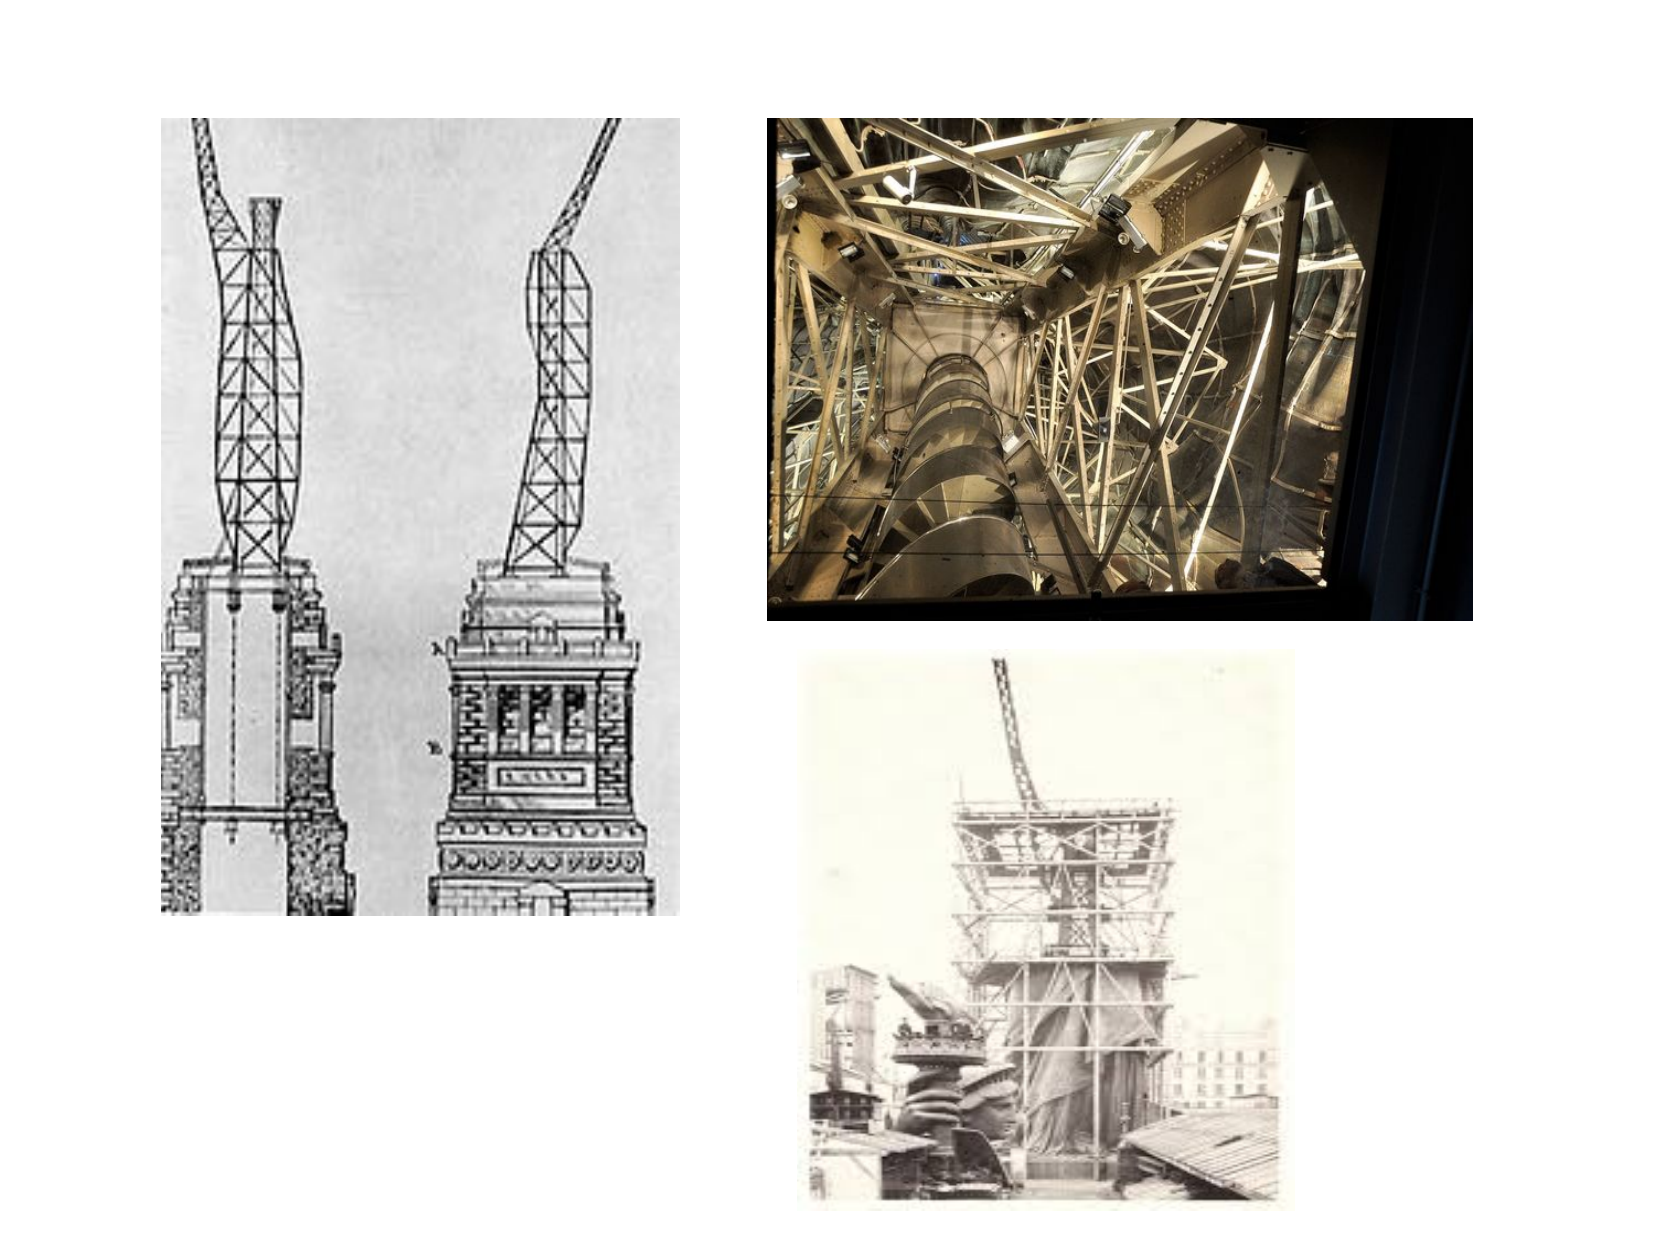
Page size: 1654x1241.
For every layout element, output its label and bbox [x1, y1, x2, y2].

picture [767, 118, 1473, 621]
picture [161, 118, 680, 916]
picture [797, 649, 1295, 1211]
